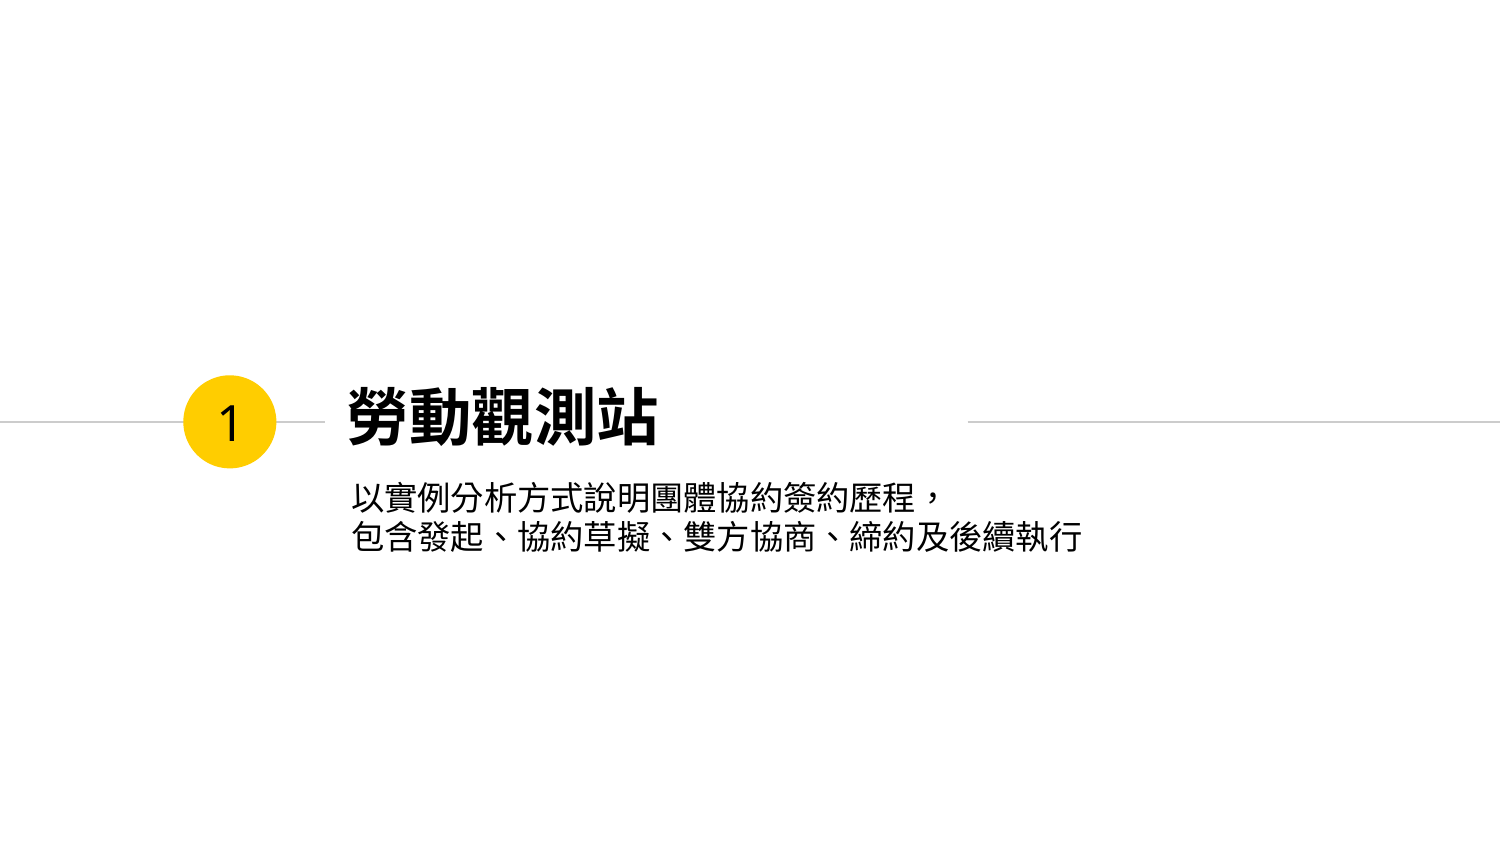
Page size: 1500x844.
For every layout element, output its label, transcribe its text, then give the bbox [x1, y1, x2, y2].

text_box 1 [186, 375, 276, 469]
title 勞動觀測站 [331, 277, 954, 469]
text_box 以實例分析方式說明團體協約簽約歷程， 包含發起、協約草擬、雙方協商、締約及後續執行 [336, 469, 1223, 566]
